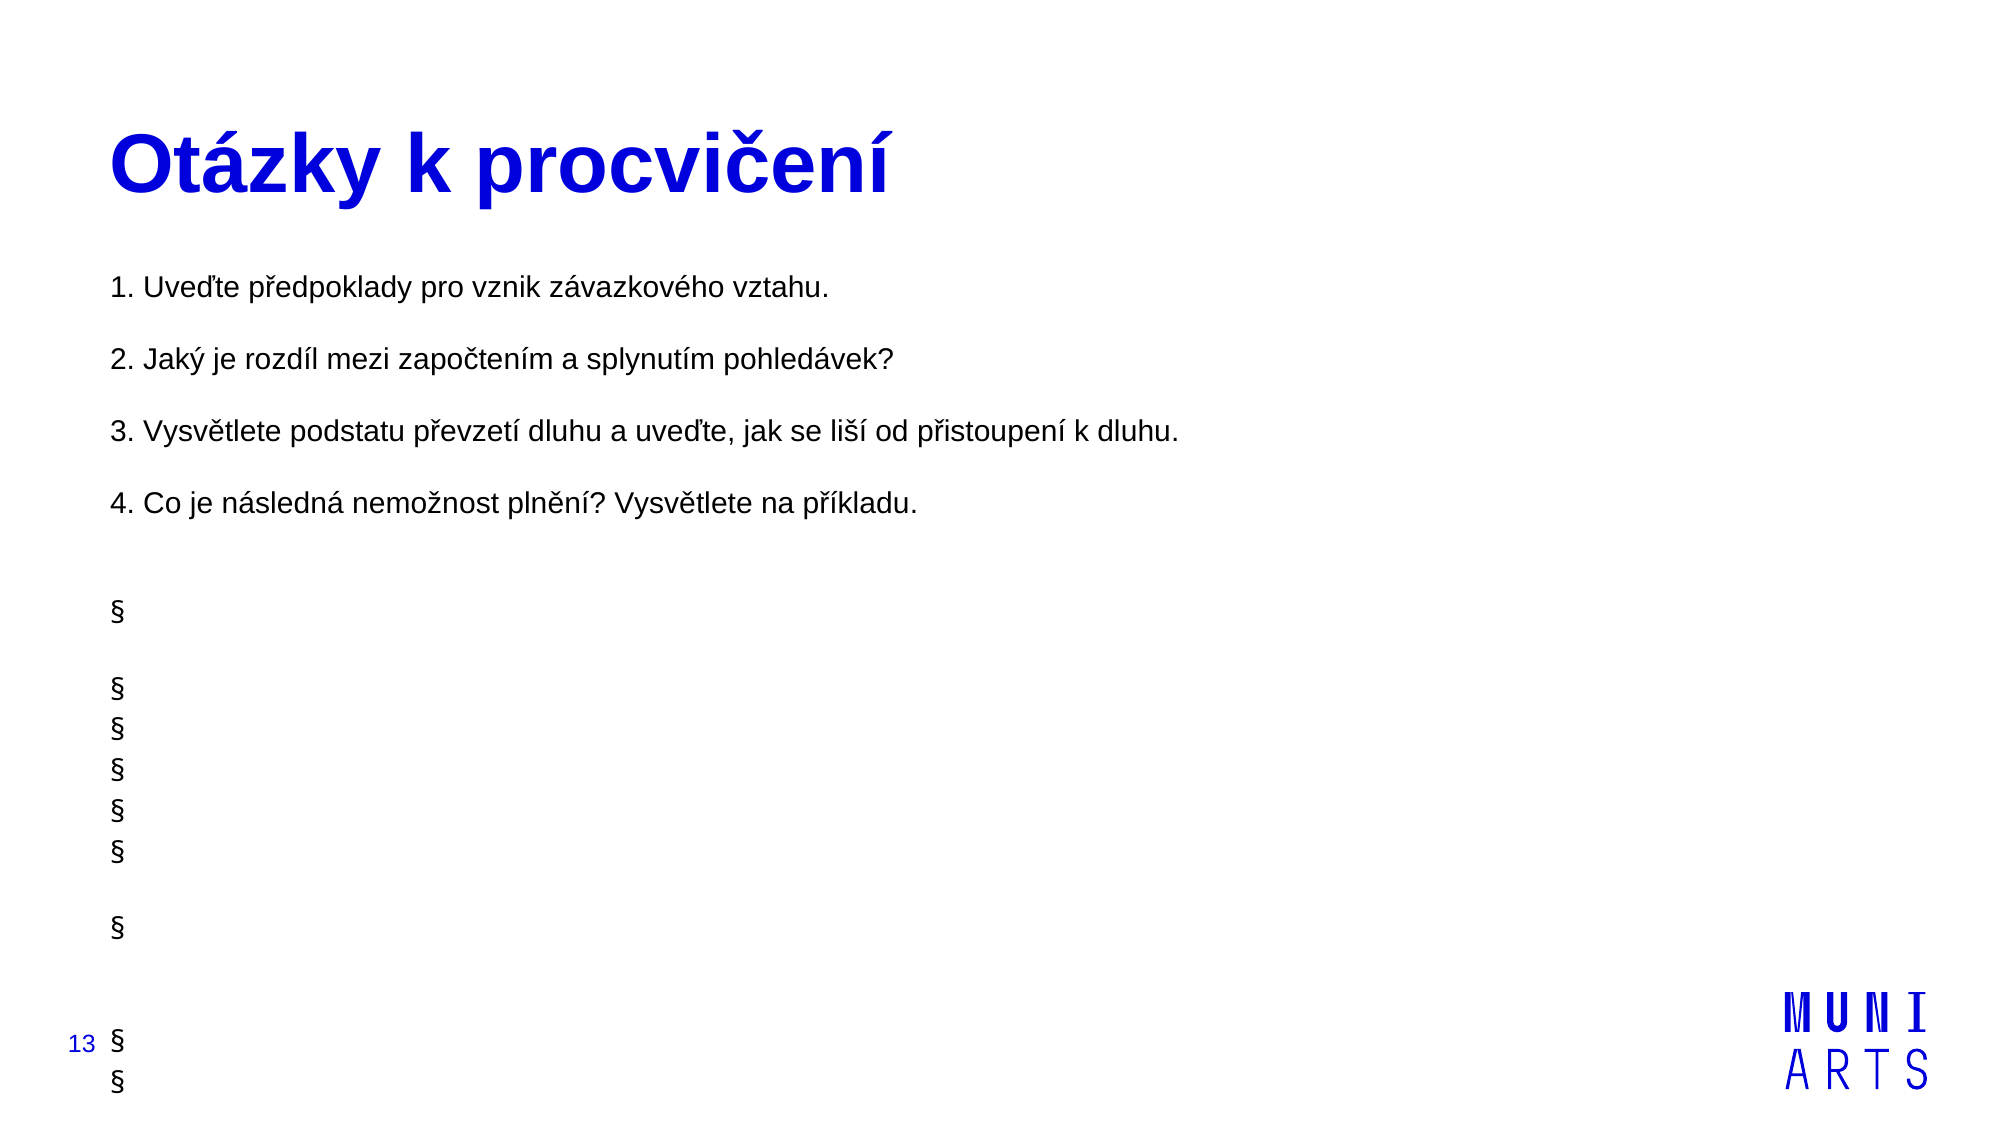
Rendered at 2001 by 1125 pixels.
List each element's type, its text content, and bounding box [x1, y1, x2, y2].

title Otázky k procvičení [109, 125, 1874, 200]
list 1. Uveďte předpoklady pro vznik závazkového vztahu. 2. Jaký je rozdíl mezi započtením a splynutím pohledávek? 3. Vysvětlete podstatu převzetí dluhu a uveďte, jak se liší od přistoupení k dluhu. 4. Co je následná nemožnost plnění? Vysvětlete na příkladu. [109, 231, 1898, 1022]
text_box [67, 1021, 110, 1063]
